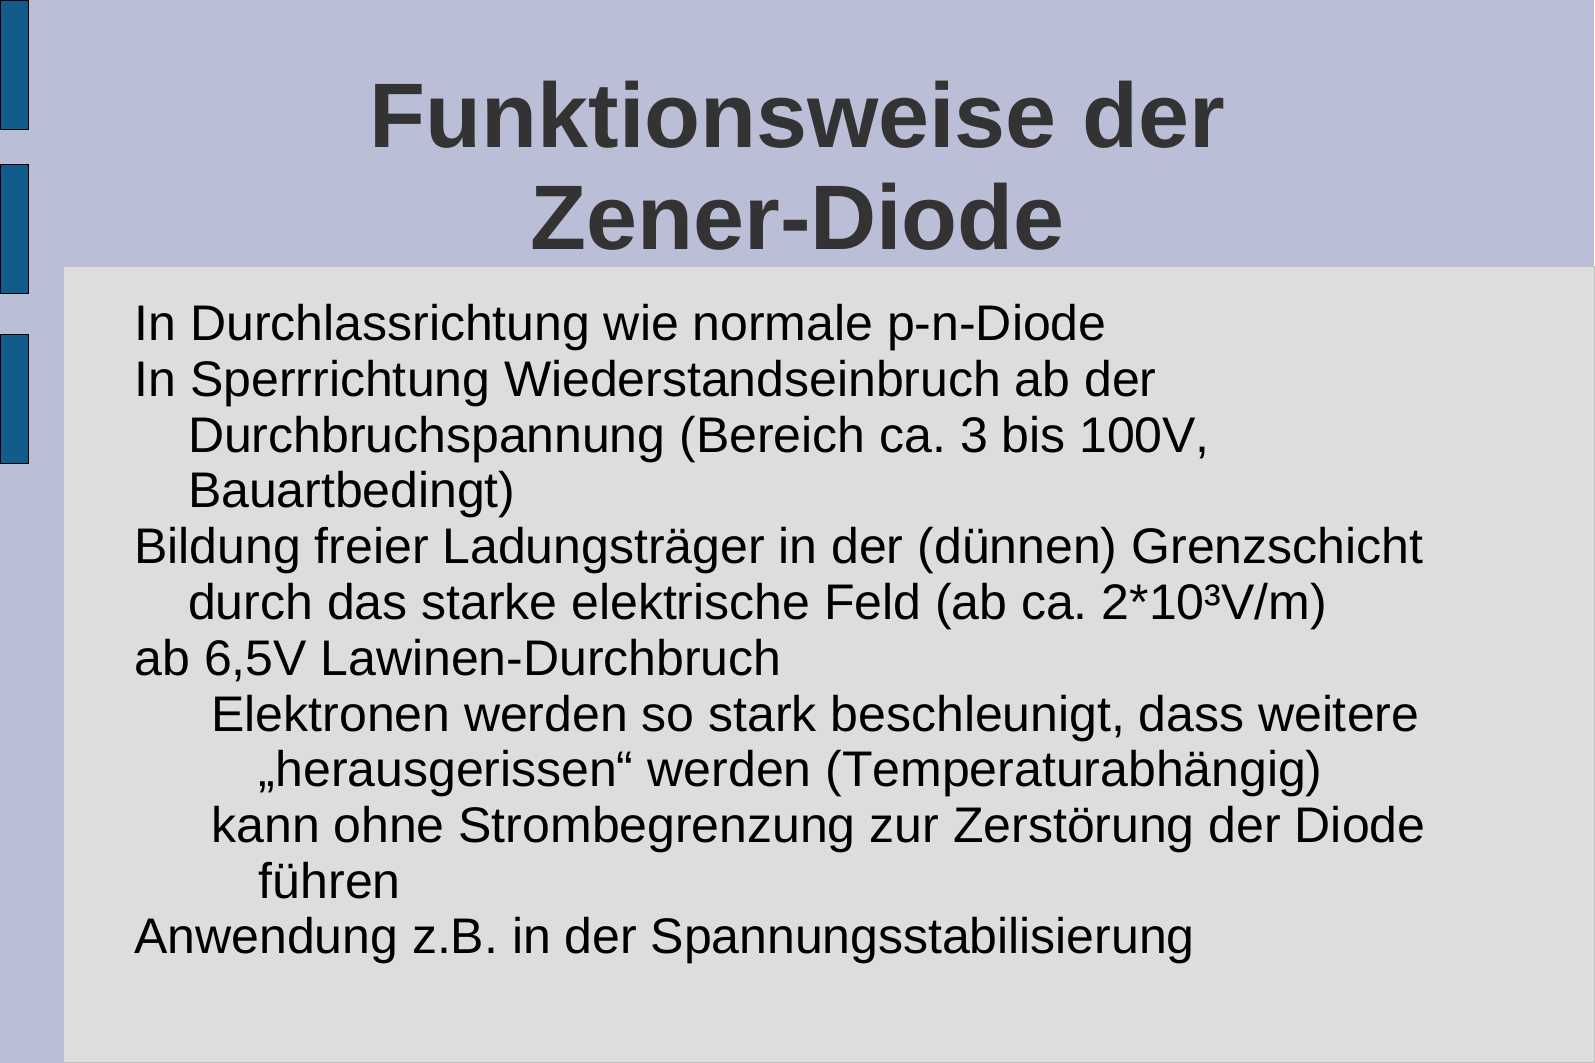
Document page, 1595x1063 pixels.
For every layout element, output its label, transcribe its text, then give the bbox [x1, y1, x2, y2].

list In Durchlassrichtung wie normale p-n-Diode In Sperrrichtung Wiederstandseinbruch ab der Durchbruchspannung (Bereich ca. 3 bis 100V, Bauartbedingt) Bildung freier Ladungsträger in der (dünnen) Grenzschicht durch das starke elektrische Feld (ab ca. 2*10³V/m) ab 6,5V Lawinen-Durchbruch Elektronen werden so stark beschleunigt, dass weitere „herausgerissen“ werden (Temperaturabhängig) kann ohne Strombegrenzung zur Zerstörung der Diode führen Anwendung z.B. in der Spannungsstabilisierung [117, 295, 1479, 966]
title Funktionsweise der Zener-Diode [117, 64, 1479, 270]
